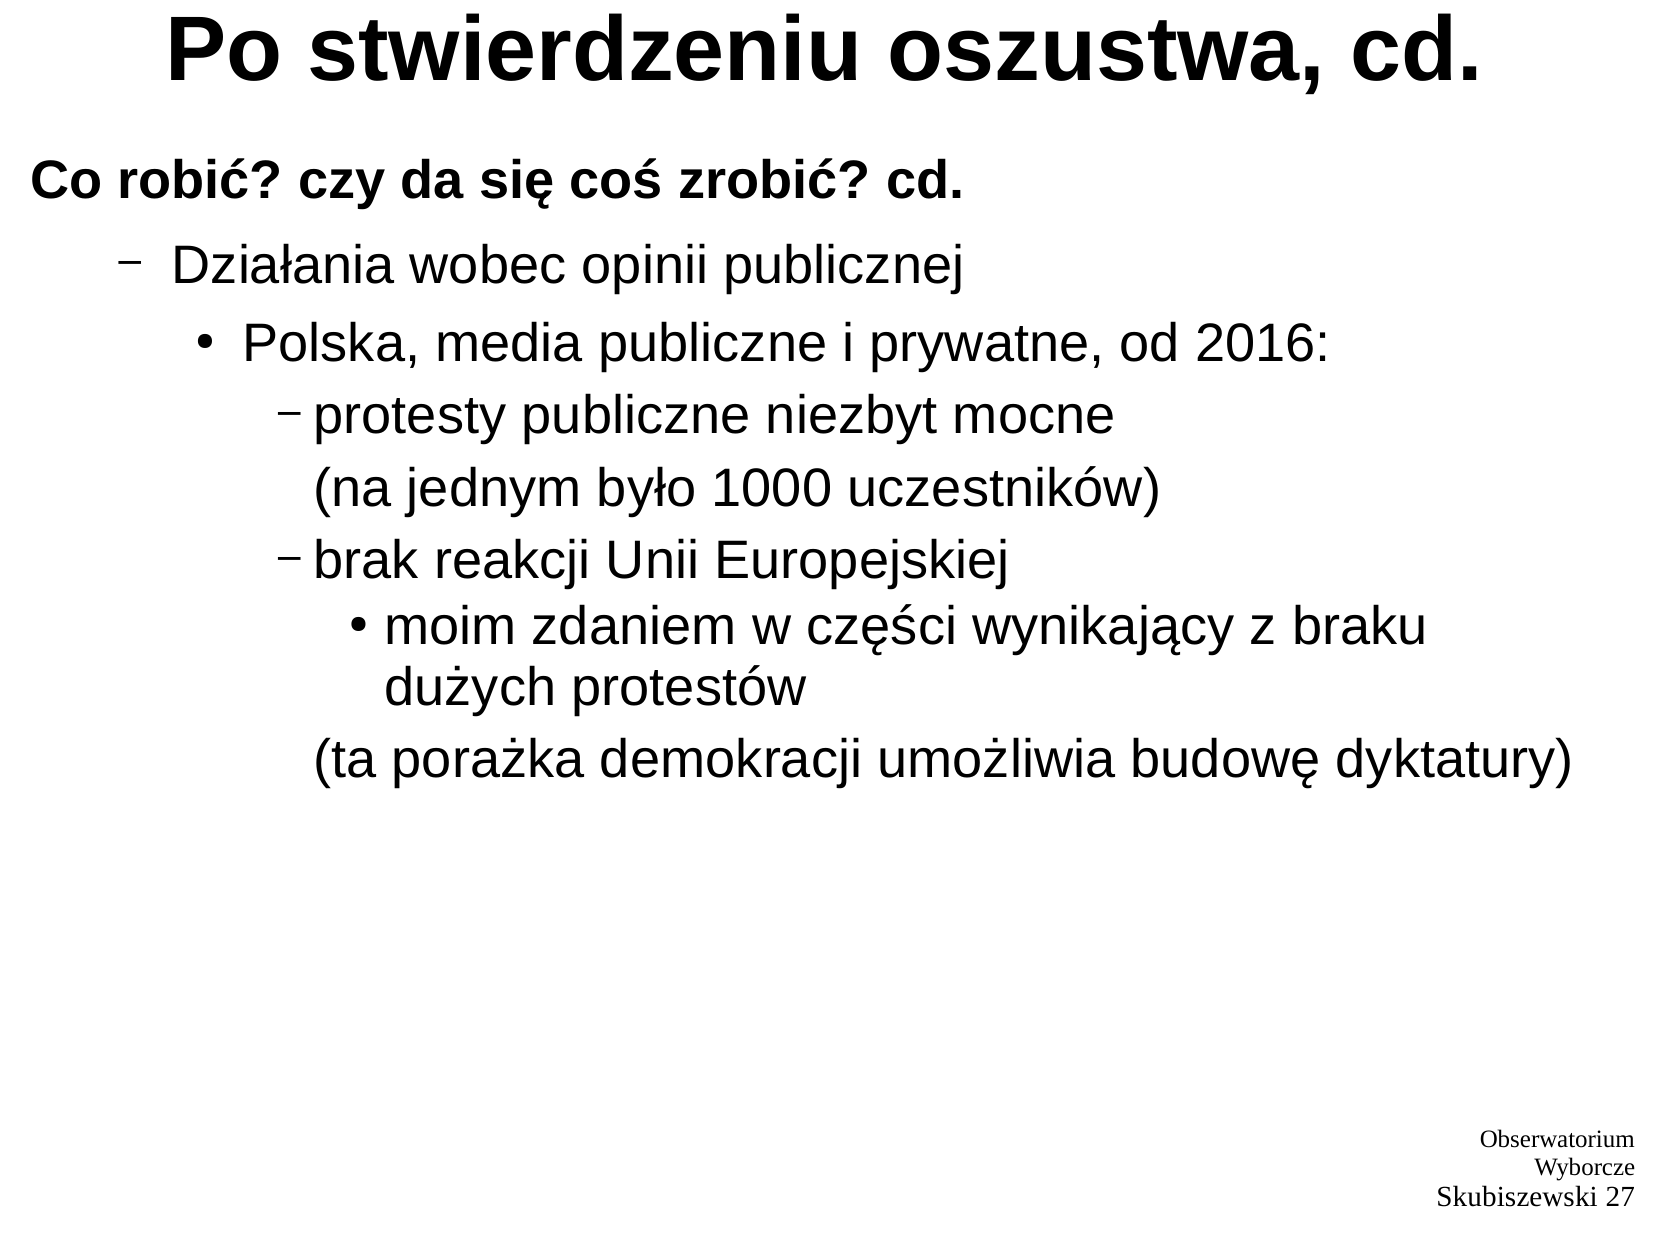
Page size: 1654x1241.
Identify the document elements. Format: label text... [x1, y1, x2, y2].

list Co robić? czy da się coś zrobić? cd. Działania wobec opinii publicznej Polska, media publiczne i prywatne, od 2016: protesty publiczne niezbyt mocne (na jednym było 1000 uczestników) brak reakcji Unii Europejskiej moim zdaniem w części wynikający z braku dużych protestów (ta porażka demokracji umożliwia budowę dyktatury) [30, 150, 1583, 1241]
title Po stwierdzeniu oszustwa, cd. [80, 0, 1570, 121]
